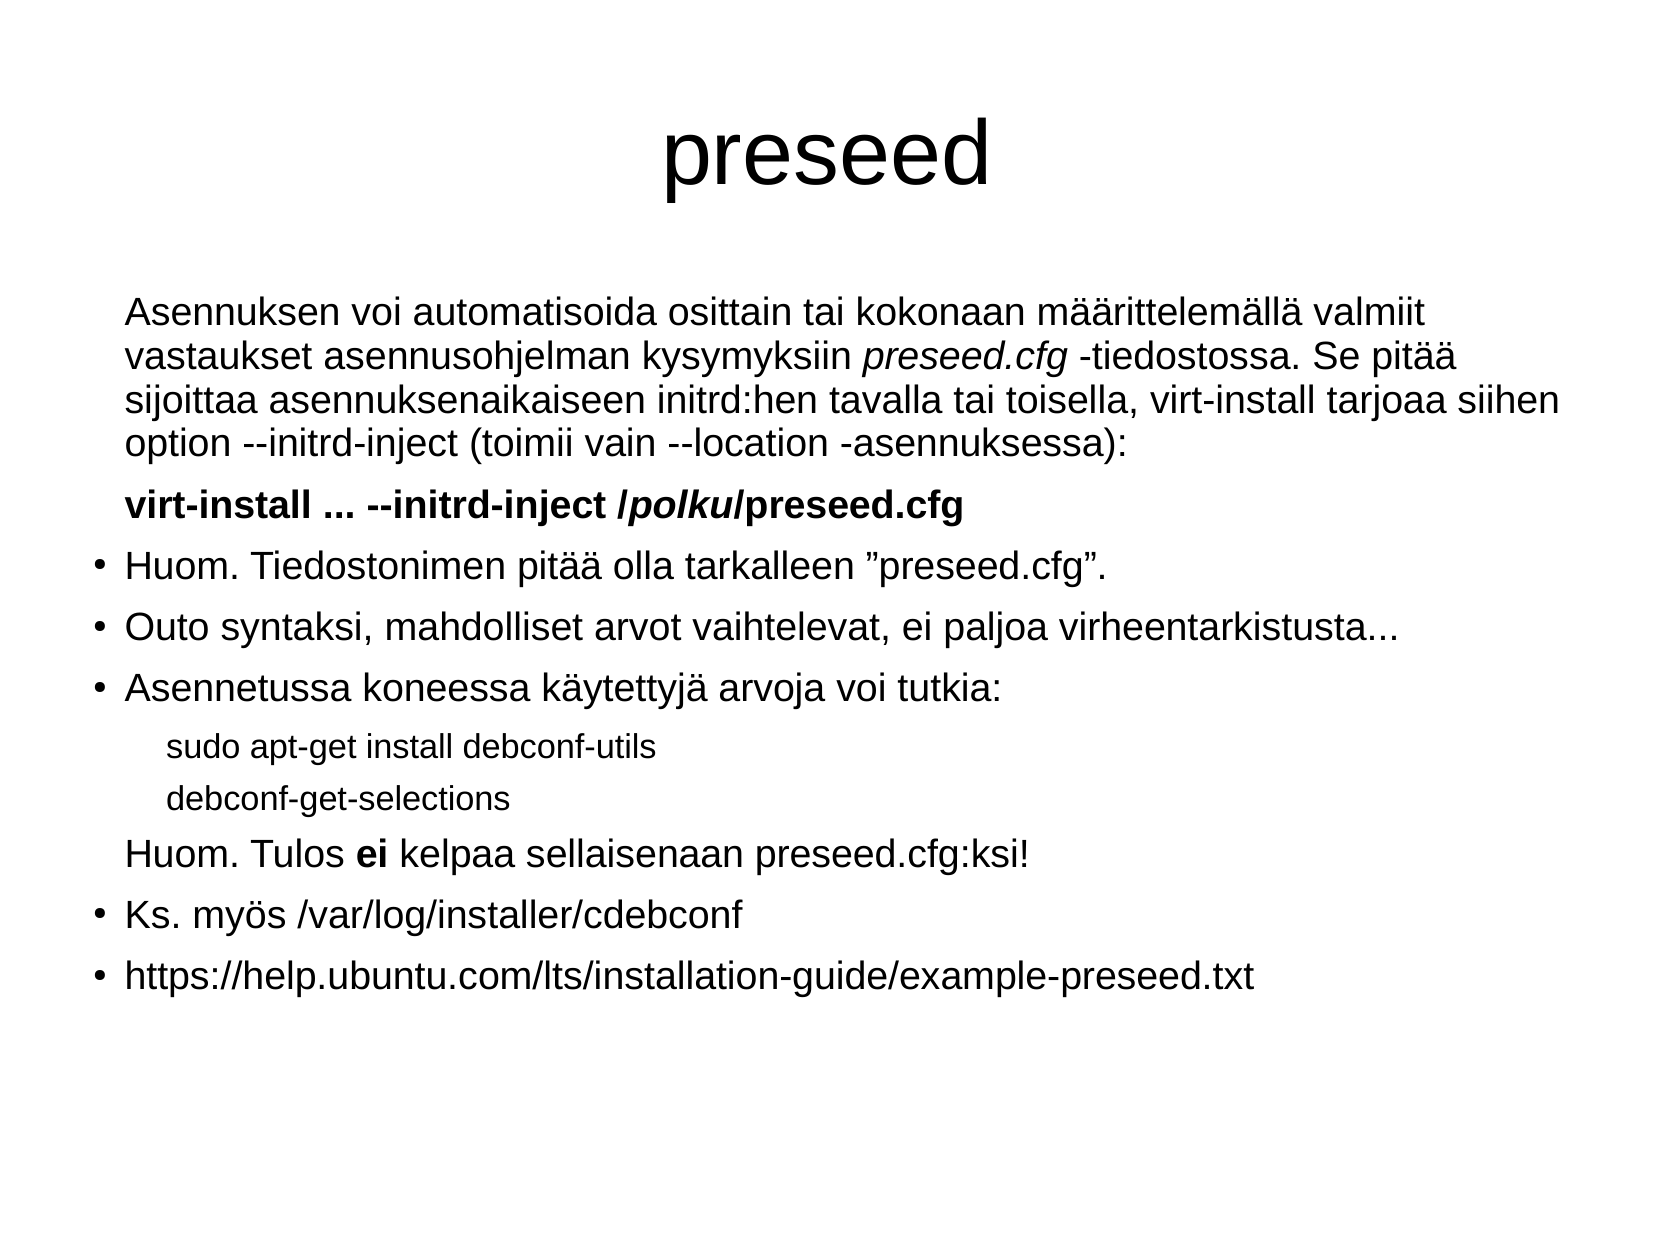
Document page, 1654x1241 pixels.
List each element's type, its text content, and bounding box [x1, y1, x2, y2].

title preseed [82, 49, 1571, 257]
list Asennuksen voi automatisoida osittain tai kokonaan määrittelemällä valmiit vastaukset asennusohjelman kysymyksiin preseed.cfg -tiedostossa. Se pitää sijoittaa asennuksenaikaiseen initrd:hen tavalla tai toisella, virt-install tarjoaa siihen option --initrd-inject (toimii vain --location -asennuksessa): virt-install ... --initrd-inject /polku/preseed.cfg Huom. Tiedostonimen pitää olla tarkalleen ”preseed.cfg”. Outo syntaksi, mahdolliset arvot vaihtelevat, ei paljoa virheentarkistusta... Asennetussa koneessa käytettyjä arvoja voi tutkia: sudo apt-get install debconf-utils debconf-get-selections Huom. Tulos ei kelpaa sellaisenaan preseed.cfg:ksi! Ks. myös /var/log/installer/cdebconf https://help.ubuntu.com/lts/installation-guide/example-preseed.txt [82, 290, 1571, 1010]
